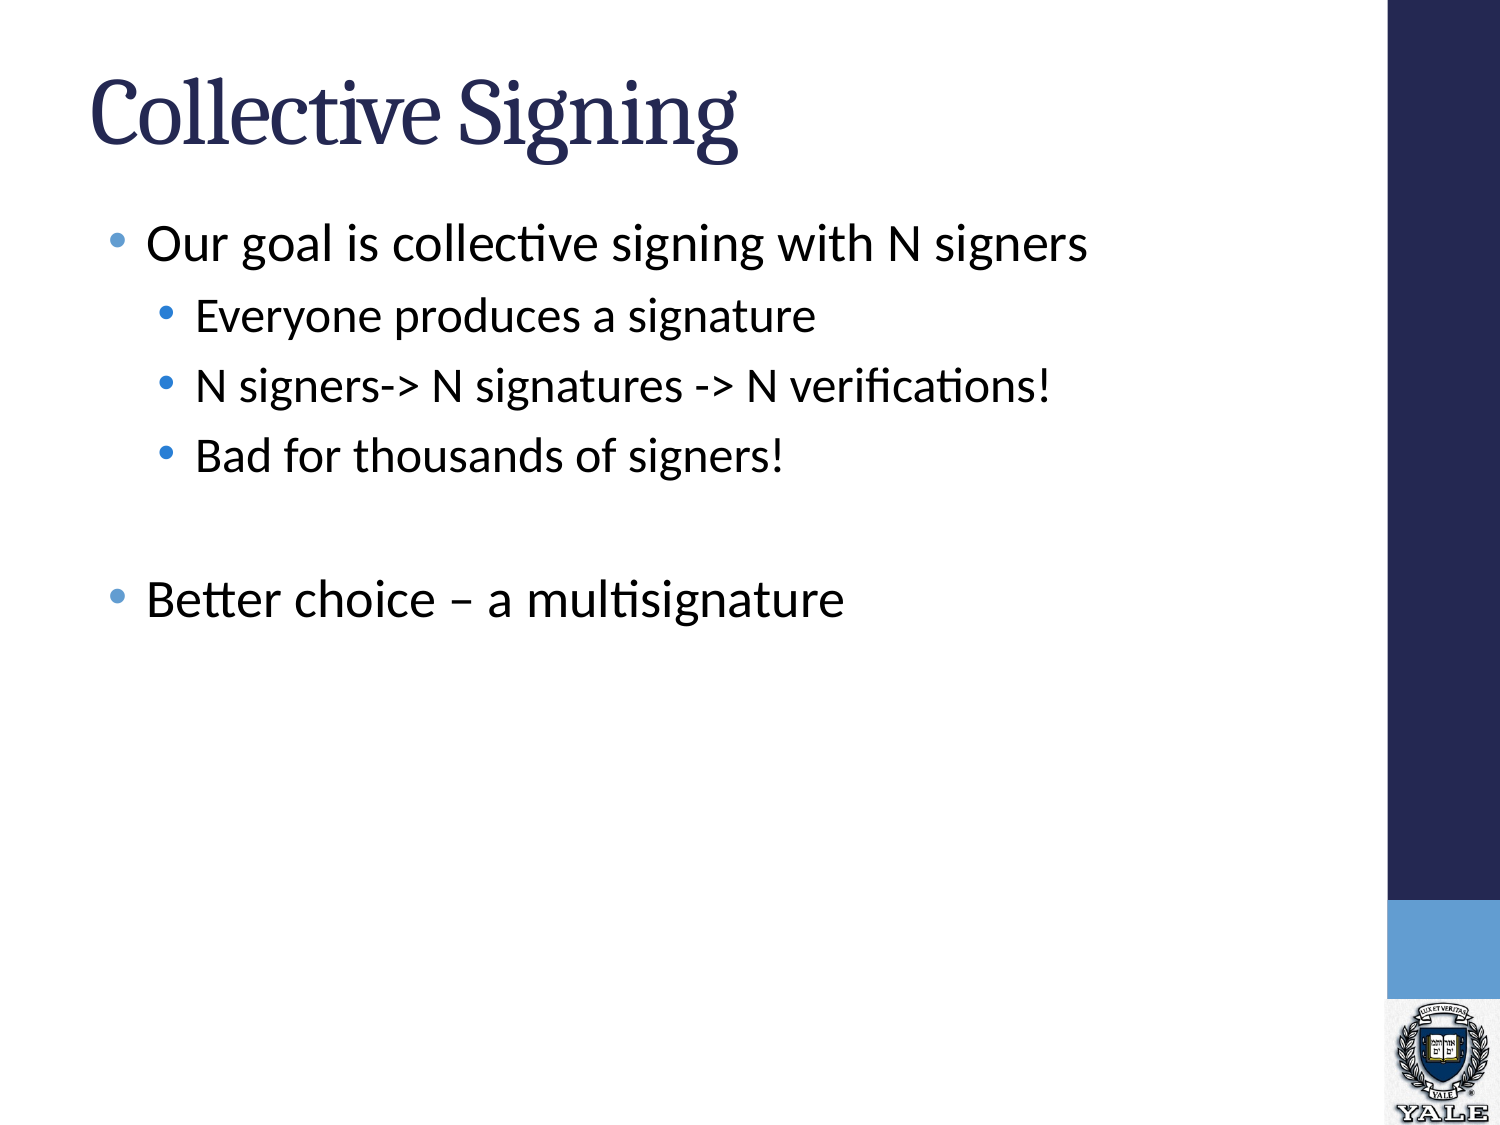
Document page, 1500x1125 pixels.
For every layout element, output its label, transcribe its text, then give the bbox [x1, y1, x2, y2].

picture [1384, 999, 1500, 1125]
list Our goal is collective signing with N signers Everyone produces a signature N signers-> N signatures -> N verifications! Bad for thousands of signers! Better choice – a multisignature [75, 200, 1325, 1063]
title Collective Signing [75, 12, 1325, 200]
